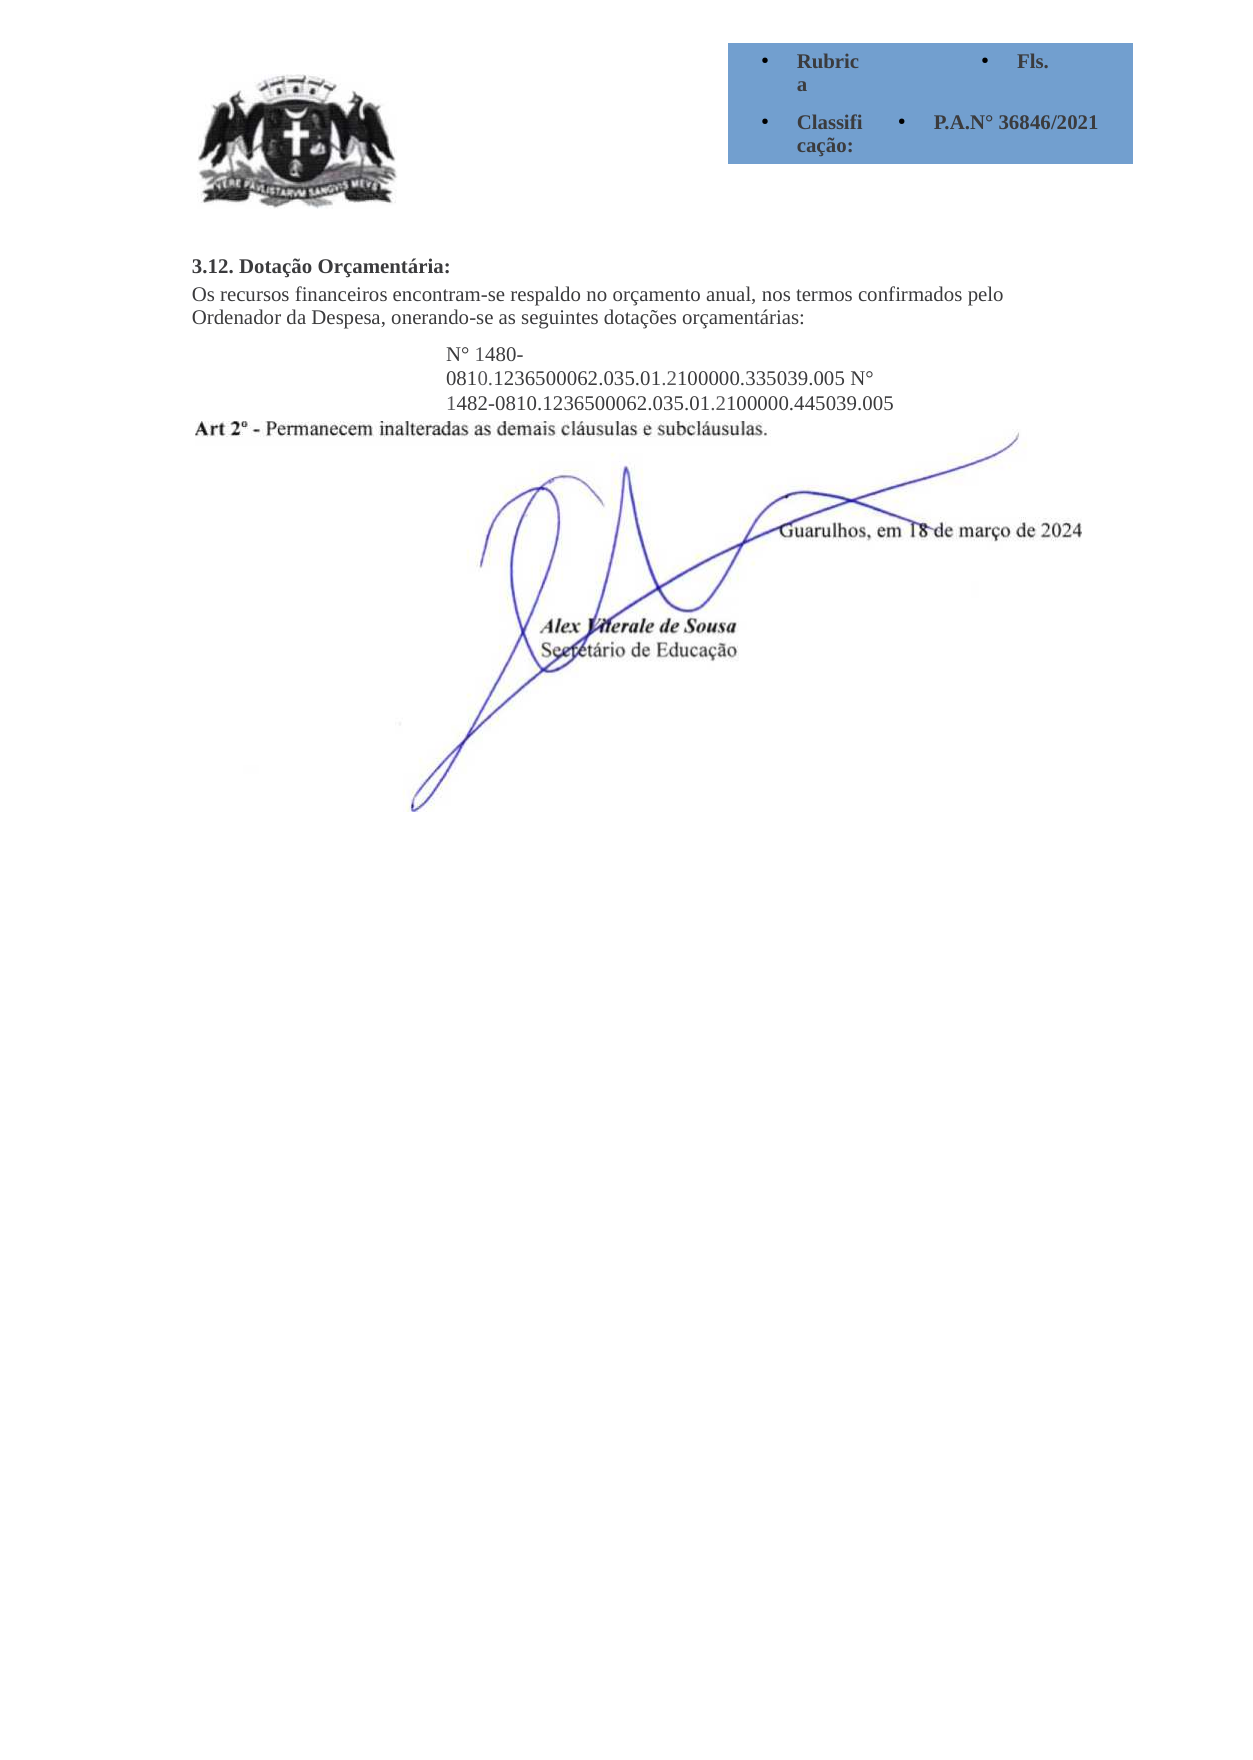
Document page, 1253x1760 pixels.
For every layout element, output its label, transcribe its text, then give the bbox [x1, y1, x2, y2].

table_header Rubrica [728, 43, 883, 103]
picture [197, 74, 398, 209]
table_cell Classificação: [728, 103, 883, 164]
table_cell P.A.N° 36846/2021 [883, 103, 1133, 164]
table_header Fls. [883, 43, 1133, 103]
text_box 3.12. Dotação Orçamentária: Os recursos financeiros encontram-se respaldo no orçamento anual, nos termos confirmados pelo Ordenador da Despesa, onerando-se as seguintes dotações orçamentárias: N° 1480-0810.1236500062.035.01.2100000.335039.005 N° 1482-0810.1236500062.035.01.2100000.445039.005 [192, 253, 1085, 392]
picture [195, 421, 1082, 812]
